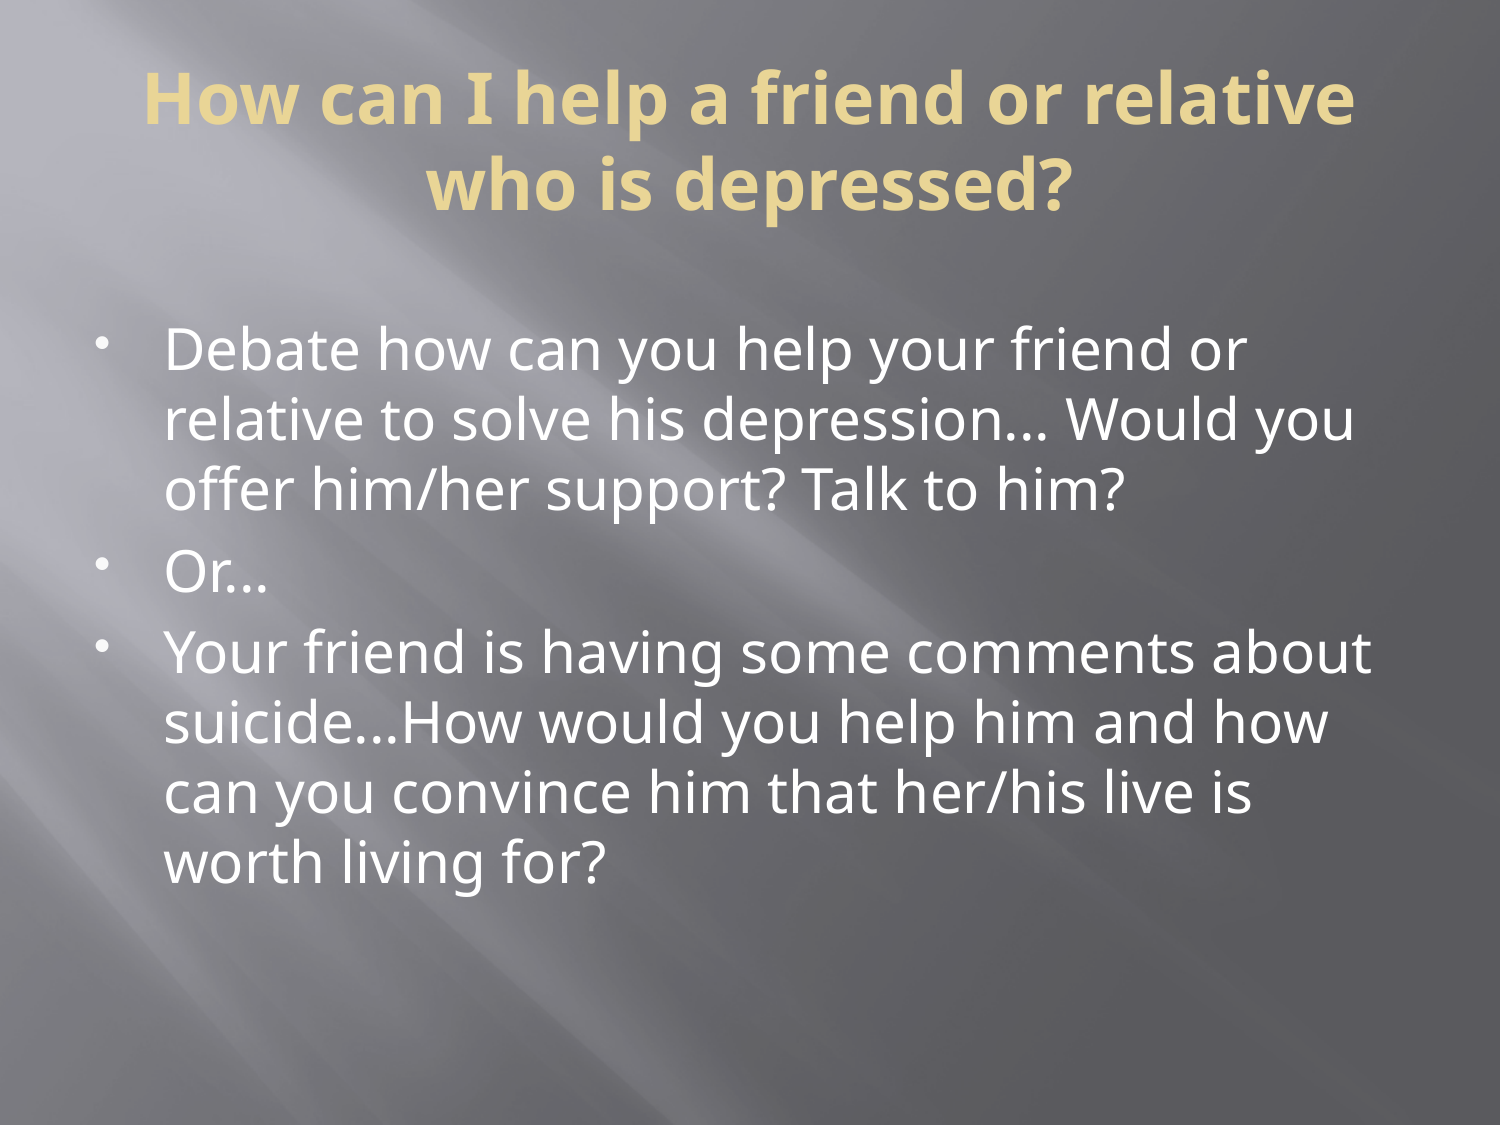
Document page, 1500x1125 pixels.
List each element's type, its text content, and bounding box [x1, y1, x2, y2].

picture [0, 0, 1500, 1125]
title How can I help a friend or relative who is depressed? [75, 45, 1425, 233]
list Debate how can you help your friend or relative to solve his depression... Would you offer him/her support? Talk to him? Or... Your friend is having some comments about suicide...How would you help him and how can you convince him that her/his live is worth living for? [58, 304, 1409, 1078]
